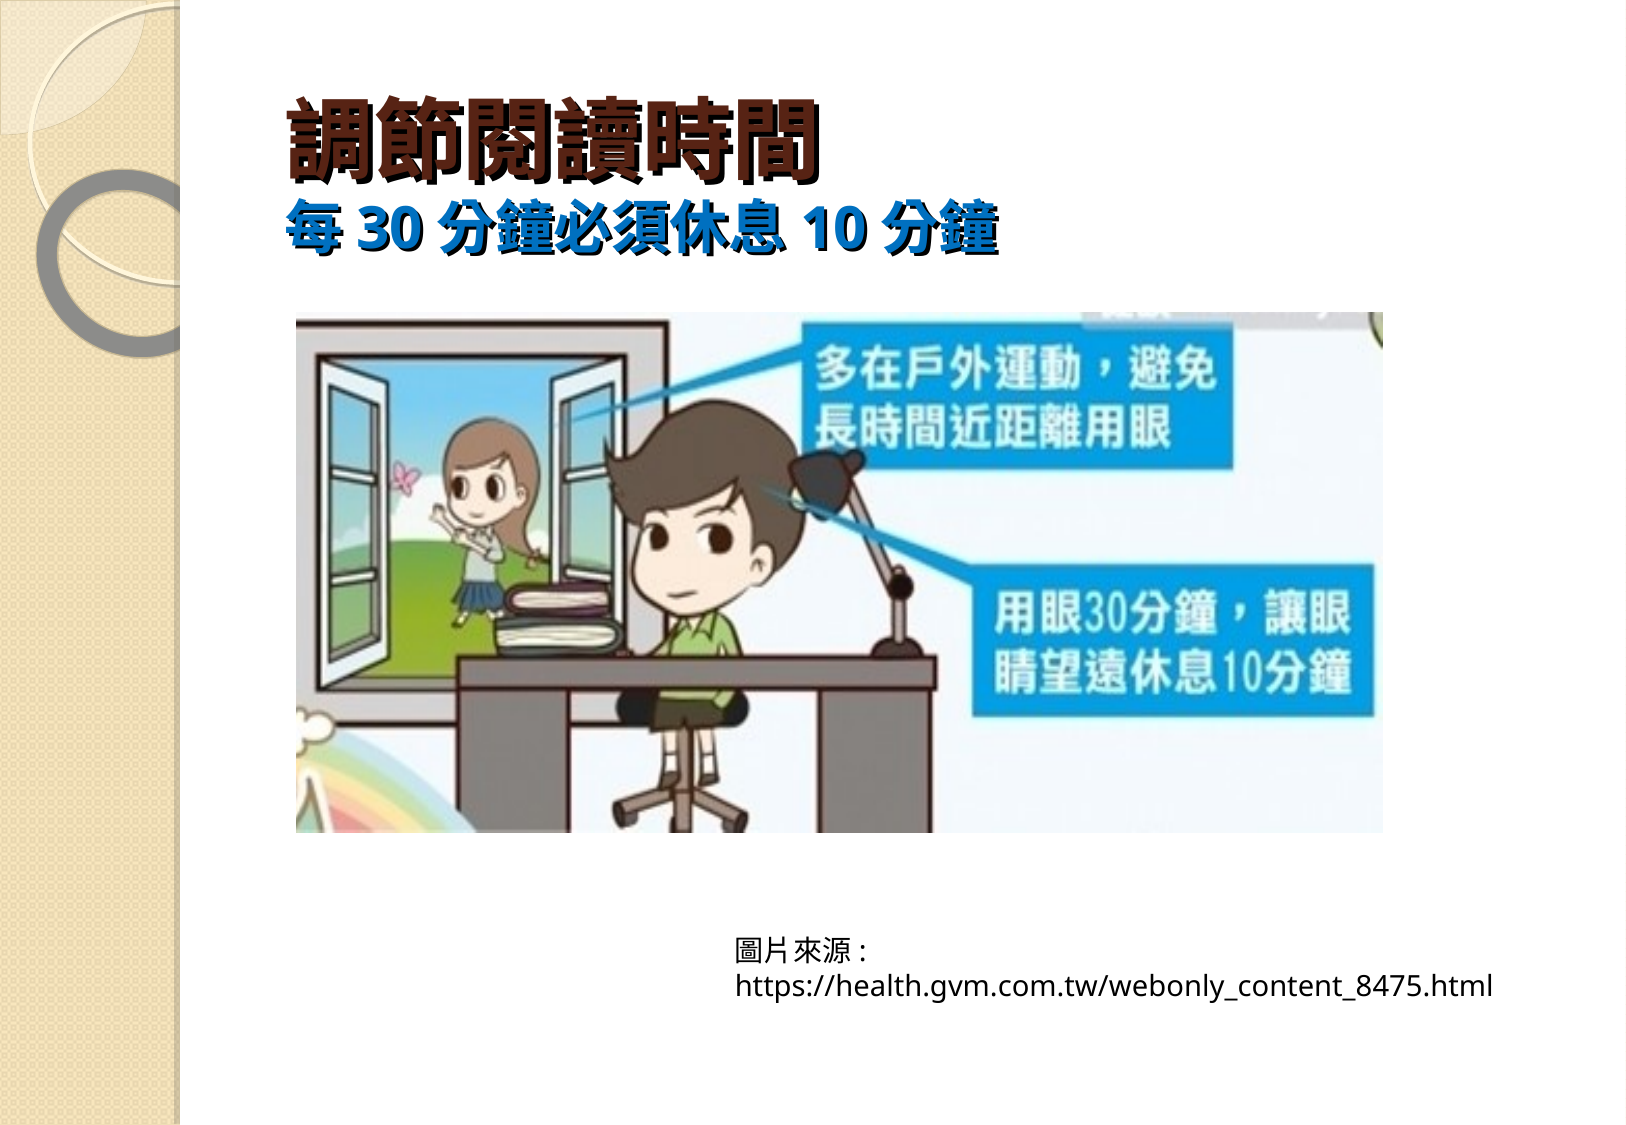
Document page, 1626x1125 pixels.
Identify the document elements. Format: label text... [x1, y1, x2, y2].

picture [296, 312, 1383, 833]
text_box 圖片來源: https://health.gvm.com.tw/webonly_content_8475.html [720, 925, 1625, 1010]
title 調節閱讀時間 每30分鐘必須休息10分鐘 [269, 66, 1457, 277]
